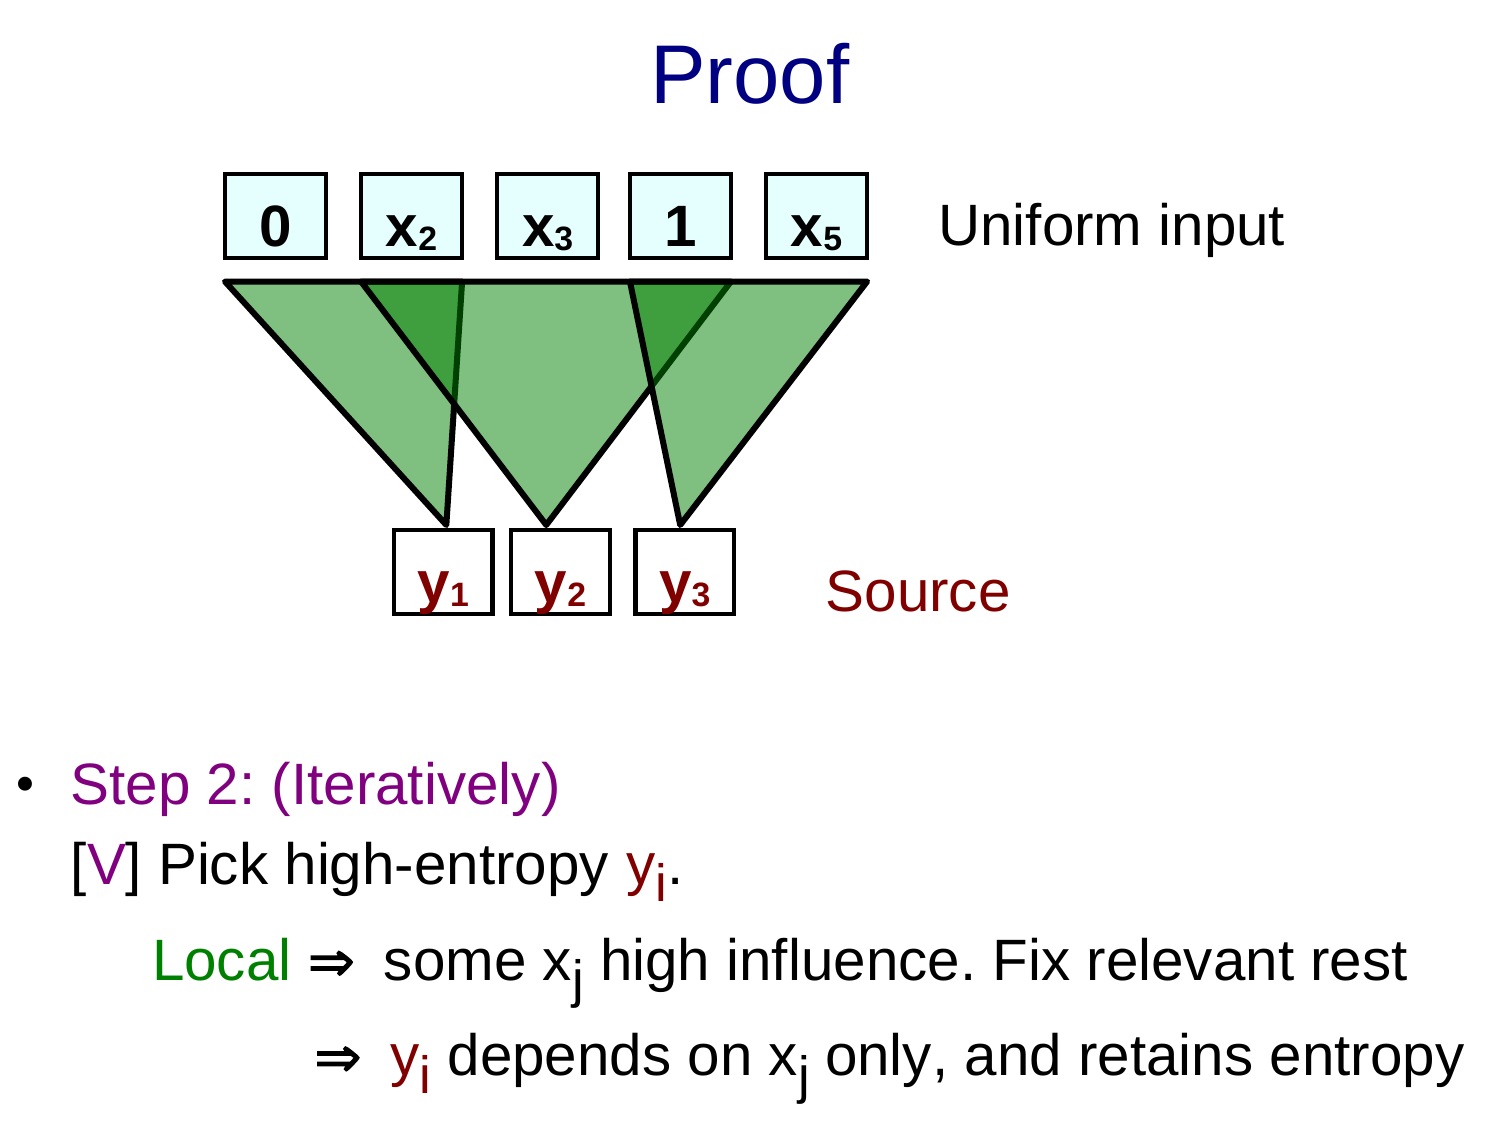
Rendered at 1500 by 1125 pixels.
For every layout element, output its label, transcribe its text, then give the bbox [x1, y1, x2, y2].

text_box y1 [393, 529, 493, 615]
title Proof [0, 0, 1500, 150]
text_box 1 [629, 174, 732, 259]
text_box [224, 281, 868, 526]
text_box y3 [635, 529, 735, 615]
text_box x2 [361, 174, 463, 259]
text_box y2 [510, 529, 610, 615]
text_box x5 [766, 174, 868, 259]
text_box 0 [224, 174, 327, 259]
list Step 2: (Iteratively) [V] Pick high-entropy yi. Local  some xj high influence. Fix relevant rest  yi depends on xj only, and retains entropy [0, 187, 1500, 1125]
text_box x3 [497, 174, 599, 259]
text_box Source [811, 545, 1187, 631]
text_box Uniform input [923, 180, 1337, 265]
